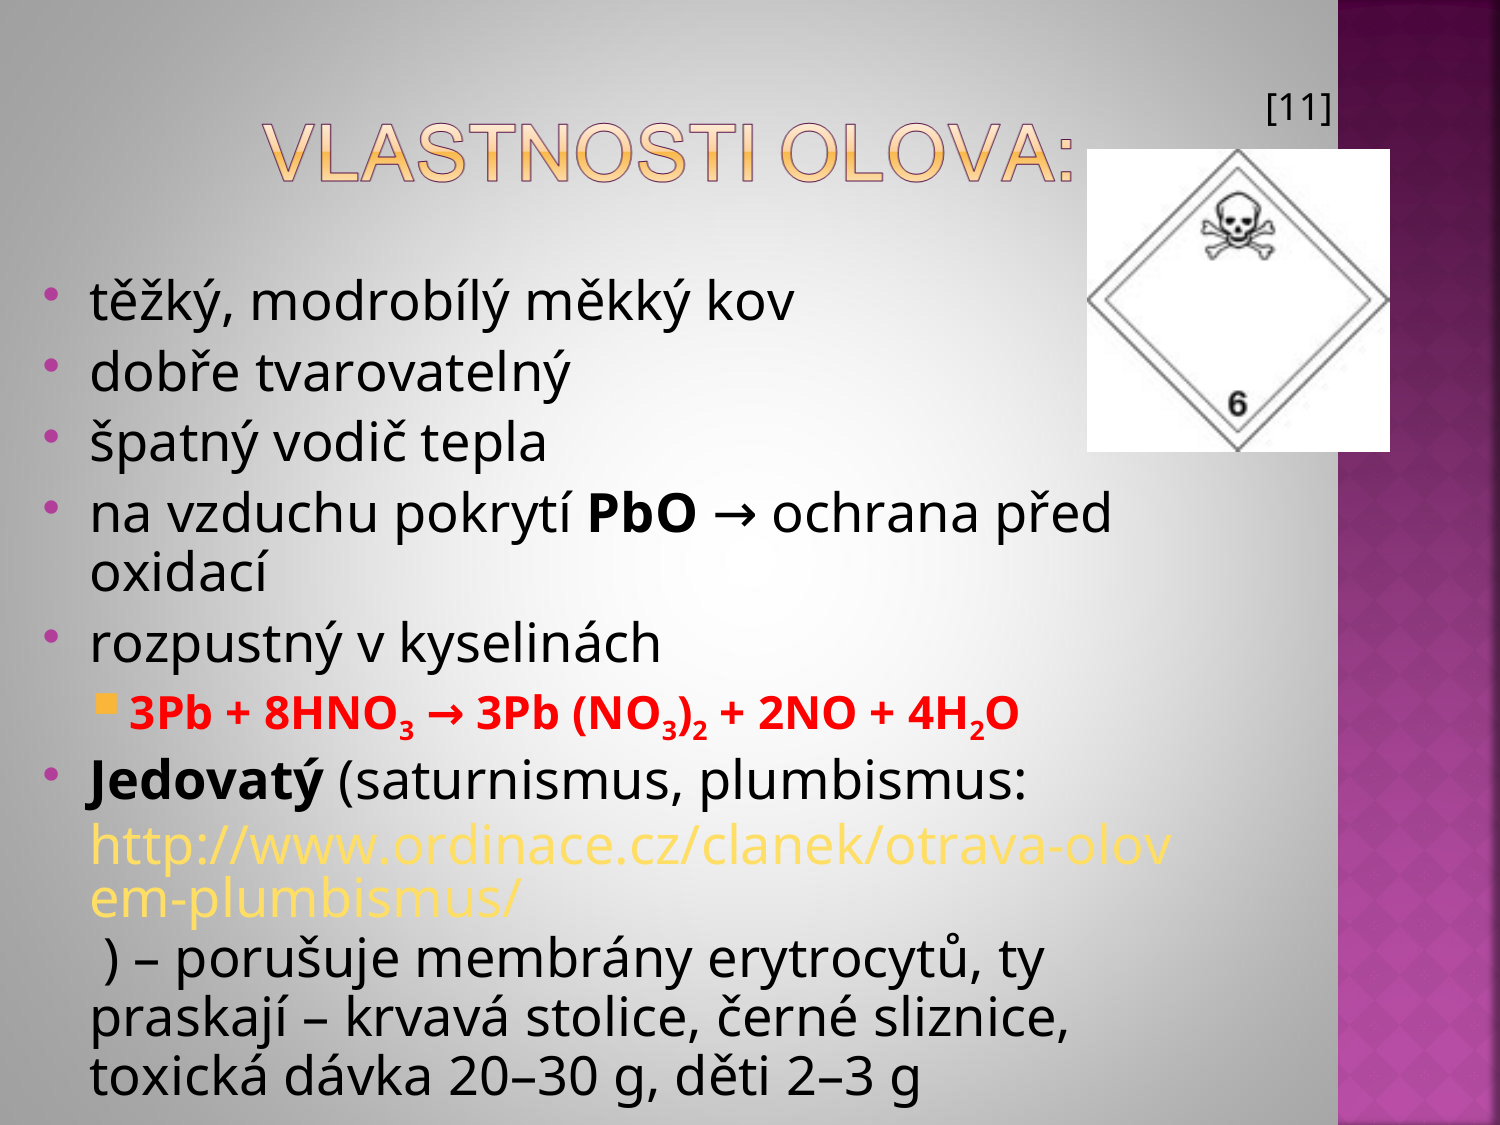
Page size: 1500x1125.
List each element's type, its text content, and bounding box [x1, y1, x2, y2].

list těžký, modrobílý měkký kov dobře tvarovatelný špatný vodič tepla na vzduchu pokrytí PbO → ochrana před oxidací rozpustný v kyselinách 3Pb + 8HNO3 → 3Pb (NO3)2 + 2NO + 4H2O Jedovatý (saturnismus, plumbismus: http://www.ordinace.cz/clanek/otrava-olovem-plumbismus/ ) – porušuje membrány erytrocytů, ty praskají – krvavá stolice, černé sliznice, toxická dávka 20–30 g, děti 2–3 g [29, 265, 1218, 1125]
text_box [11] [1250, 74, 1348, 181]
picture [0, 0, 1500, 1125]
text_box [75, 53, 1264, 247]
